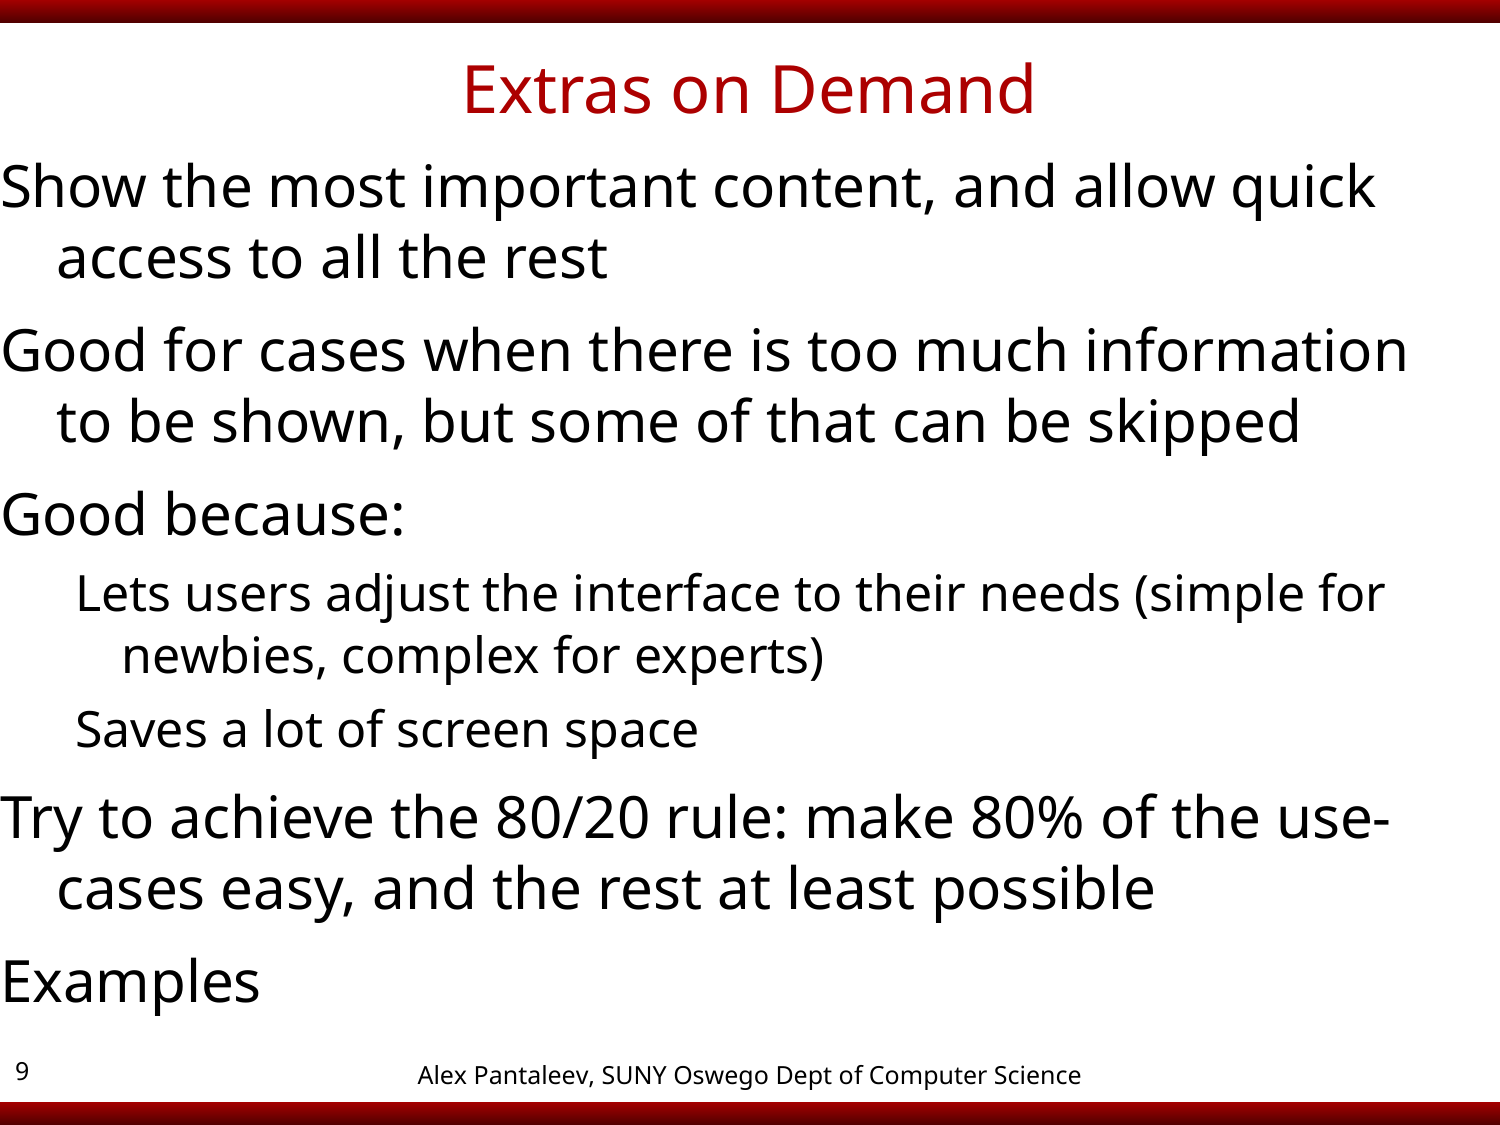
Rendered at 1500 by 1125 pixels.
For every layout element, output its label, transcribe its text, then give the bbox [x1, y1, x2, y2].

list Show the most important content, and allow quick access to all the rest Good for cases when there is too much information to be shown, but some of that can be skipped Good because: Lets users adjust the interface to their needs (simple for newbies, complex for experts) Saves a lot of screen space Try to achieve the 80/20 rule: make 80% of the use-cases easy, and the rest at least possible Examples [0, 149, 1476, 1063]
title Extras on Demand [0, 24, 1500, 150]
